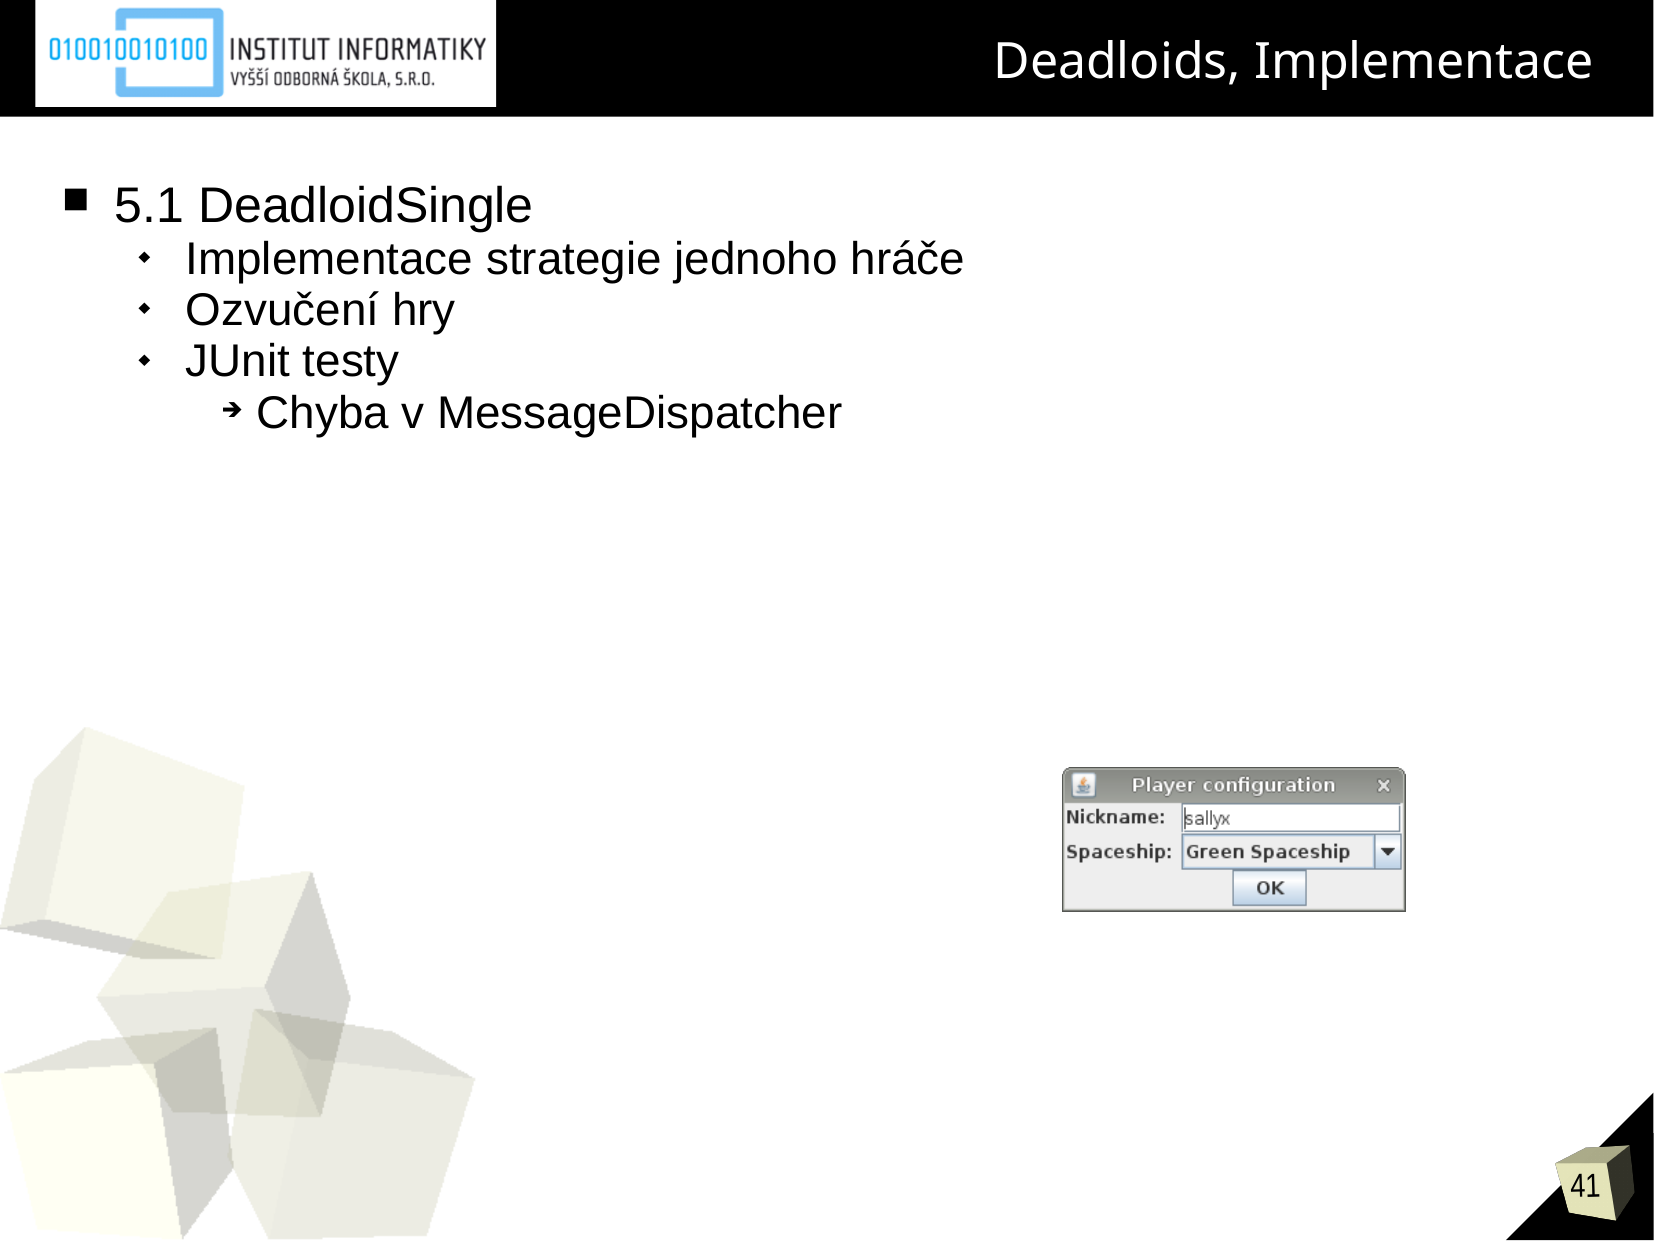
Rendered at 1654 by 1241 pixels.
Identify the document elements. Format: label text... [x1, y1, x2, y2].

list 5.1 DeadloidSingle Implementace strategie jednoho hráče Ozvučení hry JUnit testy Chyba v MessageDispatcher [44, 177, 1611, 1214]
picture [1062, 767, 1406, 913]
title Deadloids, Implementace [118, 0, 1595, 119]
picture [0, 726, 477, 1241]
